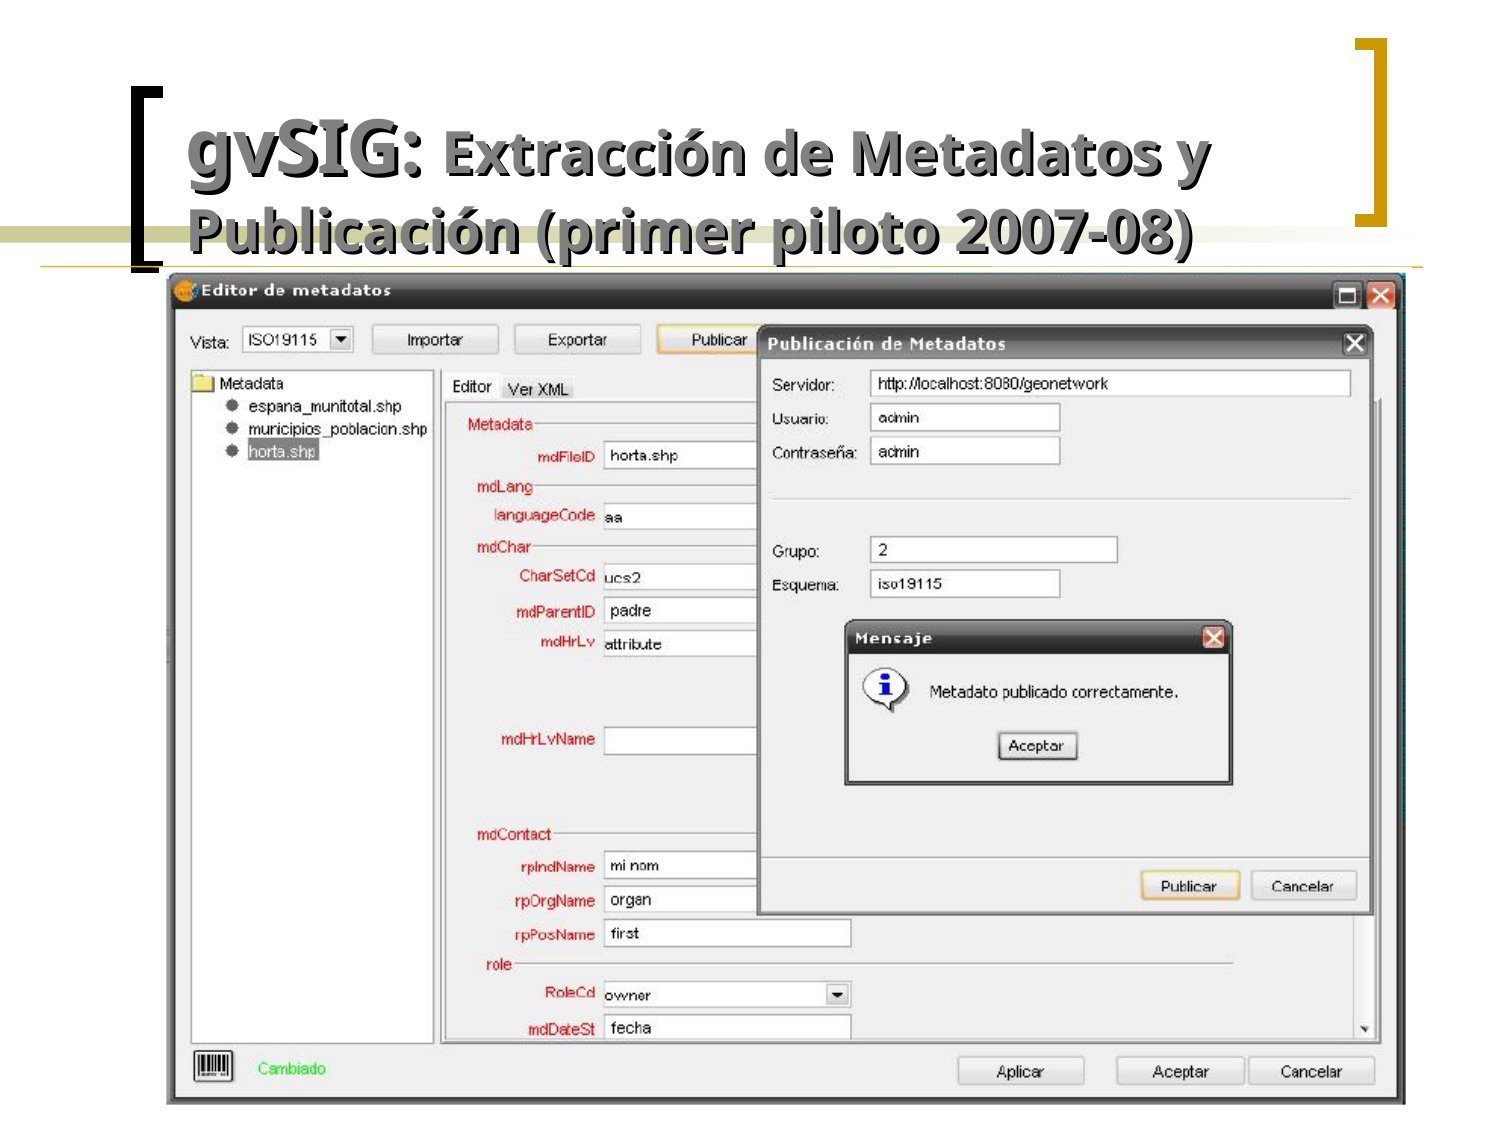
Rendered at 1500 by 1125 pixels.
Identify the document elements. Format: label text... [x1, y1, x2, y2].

text_box gvSIG: Extracción de Metadatos y Publicación (primer piloto 2007-08) [171, 90, 1459, 275]
picture [159, 267, 1412, 1111]
